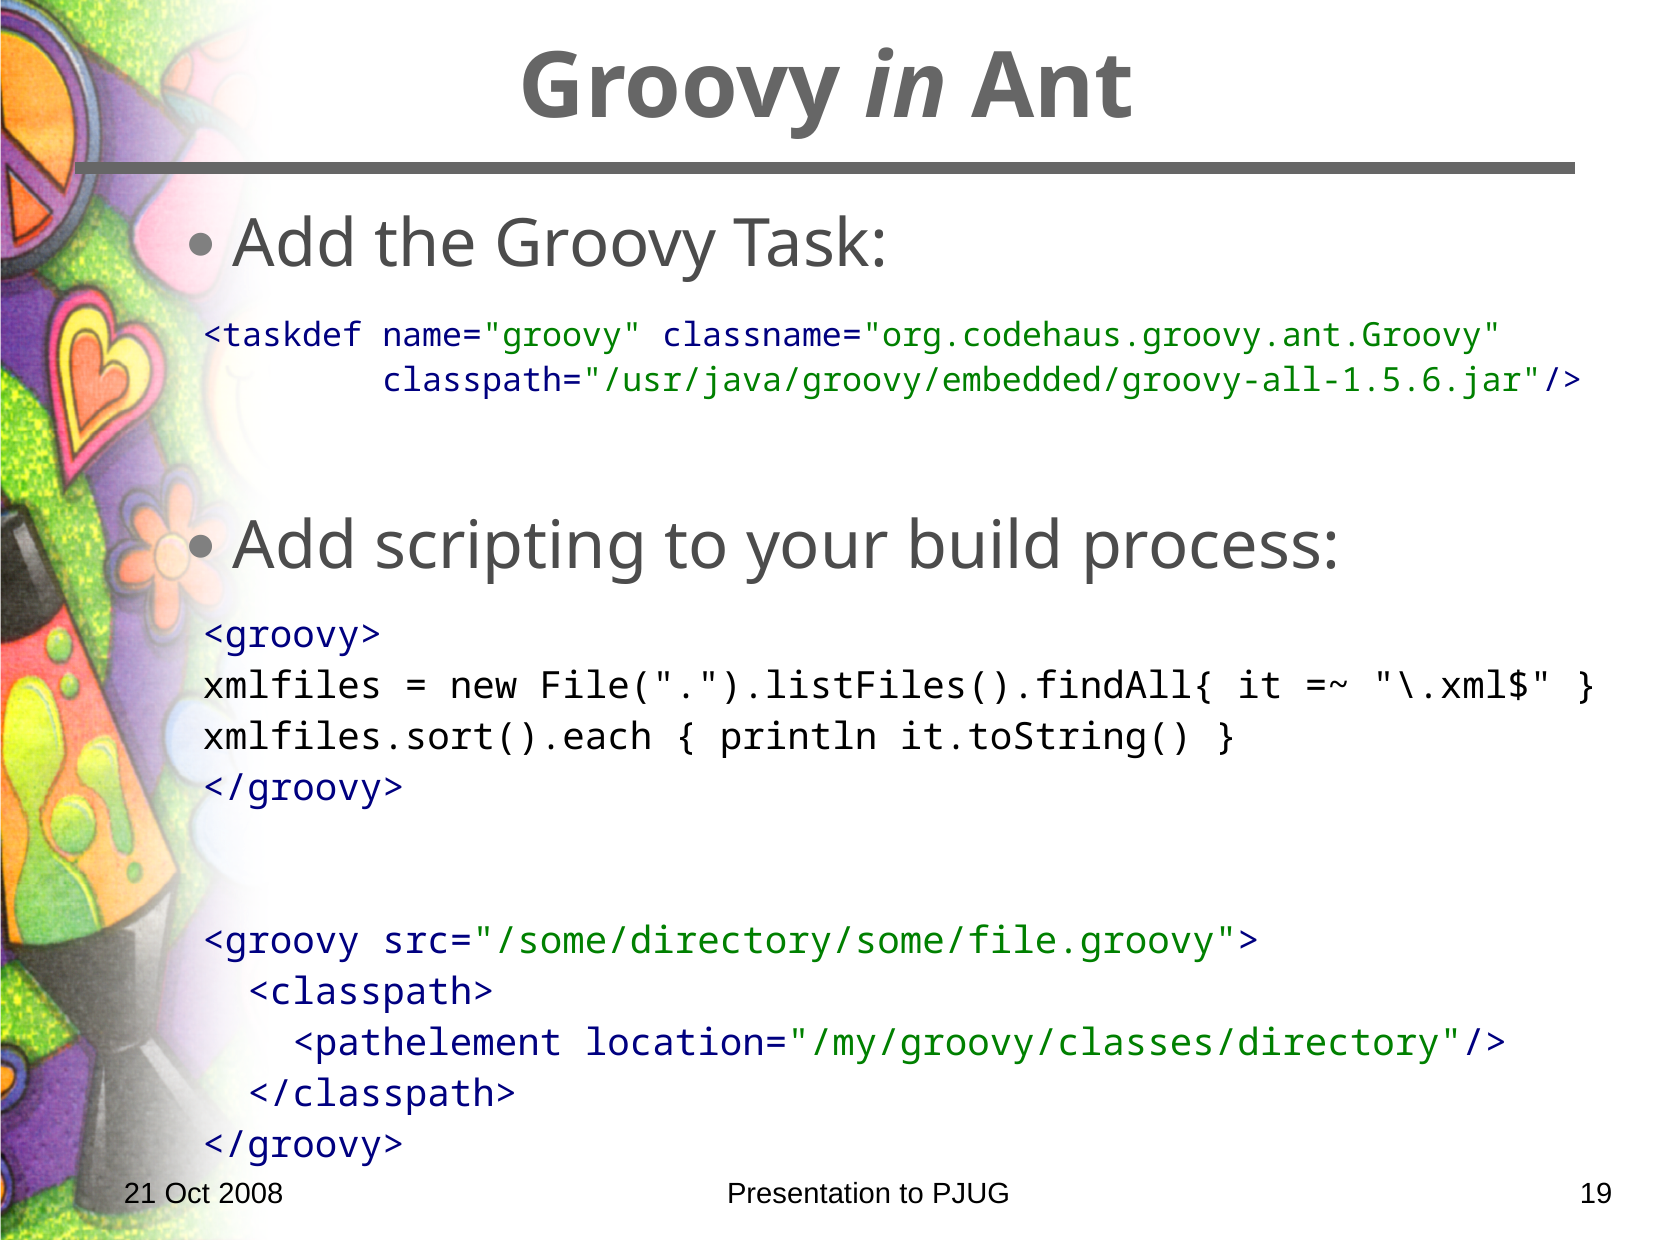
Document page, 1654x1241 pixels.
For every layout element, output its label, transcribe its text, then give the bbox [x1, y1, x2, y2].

text_box <taskdef name="groovy" classname="org.codehaus.groovy.ant.Groovy" classpath="/usr/java/groovy/embedded/groovy-all-1.5.6.jar"/> [187, 303, 1651, 391]
picture [0, 0, 413, 1240]
list Add the Groovy Task: Add scripting to your build process: [187, 391, 1613, 600]
title Groovy in Ant [82, 0, 1571, 186]
list Add the Groovy Task: Add scripting to your build process: [187, 195, 1613, 303]
text_box <groovy> xmlfiles = new File(".").listFiles().findAll{ it =~ "\.xml$" } xmlfiles.sort().each { println it.toString() } </groovy> <groovy src="/some/directory/some/file.groovy"> <classpath> <pathelement location="/my/groovy/classes/directory"/> </classpath> </groovy> [37, 600, 1613, 1241]
